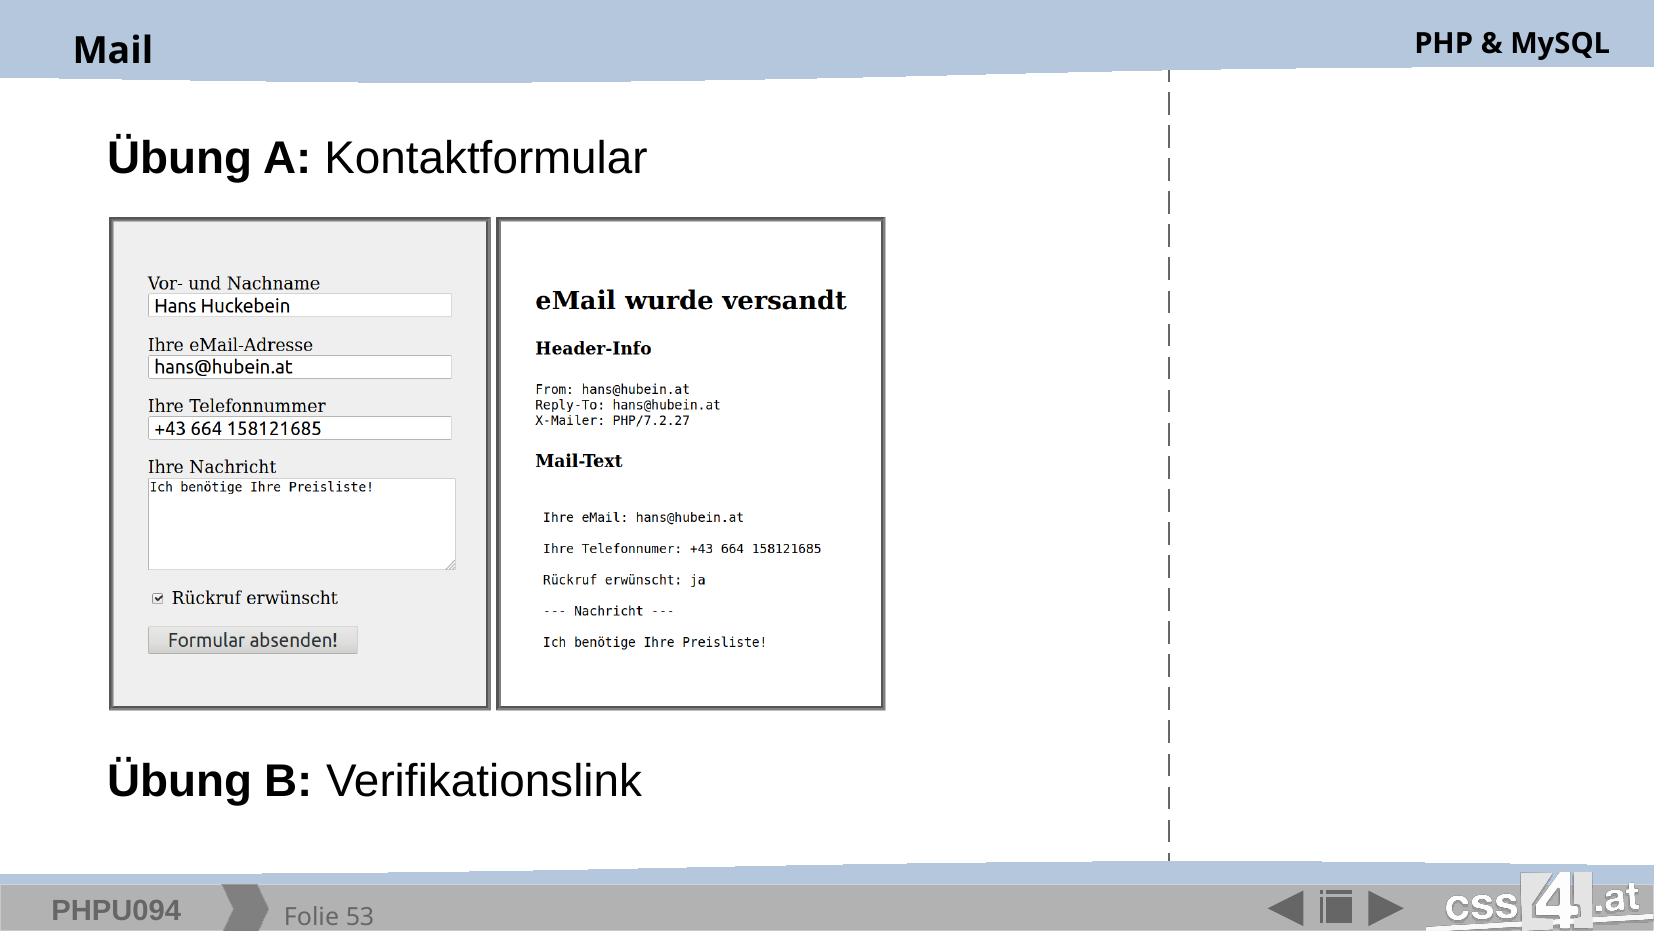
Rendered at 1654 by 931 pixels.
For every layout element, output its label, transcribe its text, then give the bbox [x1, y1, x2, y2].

text_box Übung B: Verifikationslink [92, 747, 1052, 814]
text_box Folie <Foliennummer> [269, 891, 542, 931]
text_box PHPU094 [36, 886, 209, 931]
text_box PHP & MySQL [1399, 15, 1631, 60]
picture [1426, 872, 1654, 931]
text_box Mail [57, 16, 416, 69]
text_box [0, 0, 1654, 83]
picture [97, 207, 898, 721]
text_box [0, 861, 1654, 931]
text_box Übung A: Kontaktformular [92, 124, 1052, 191]
